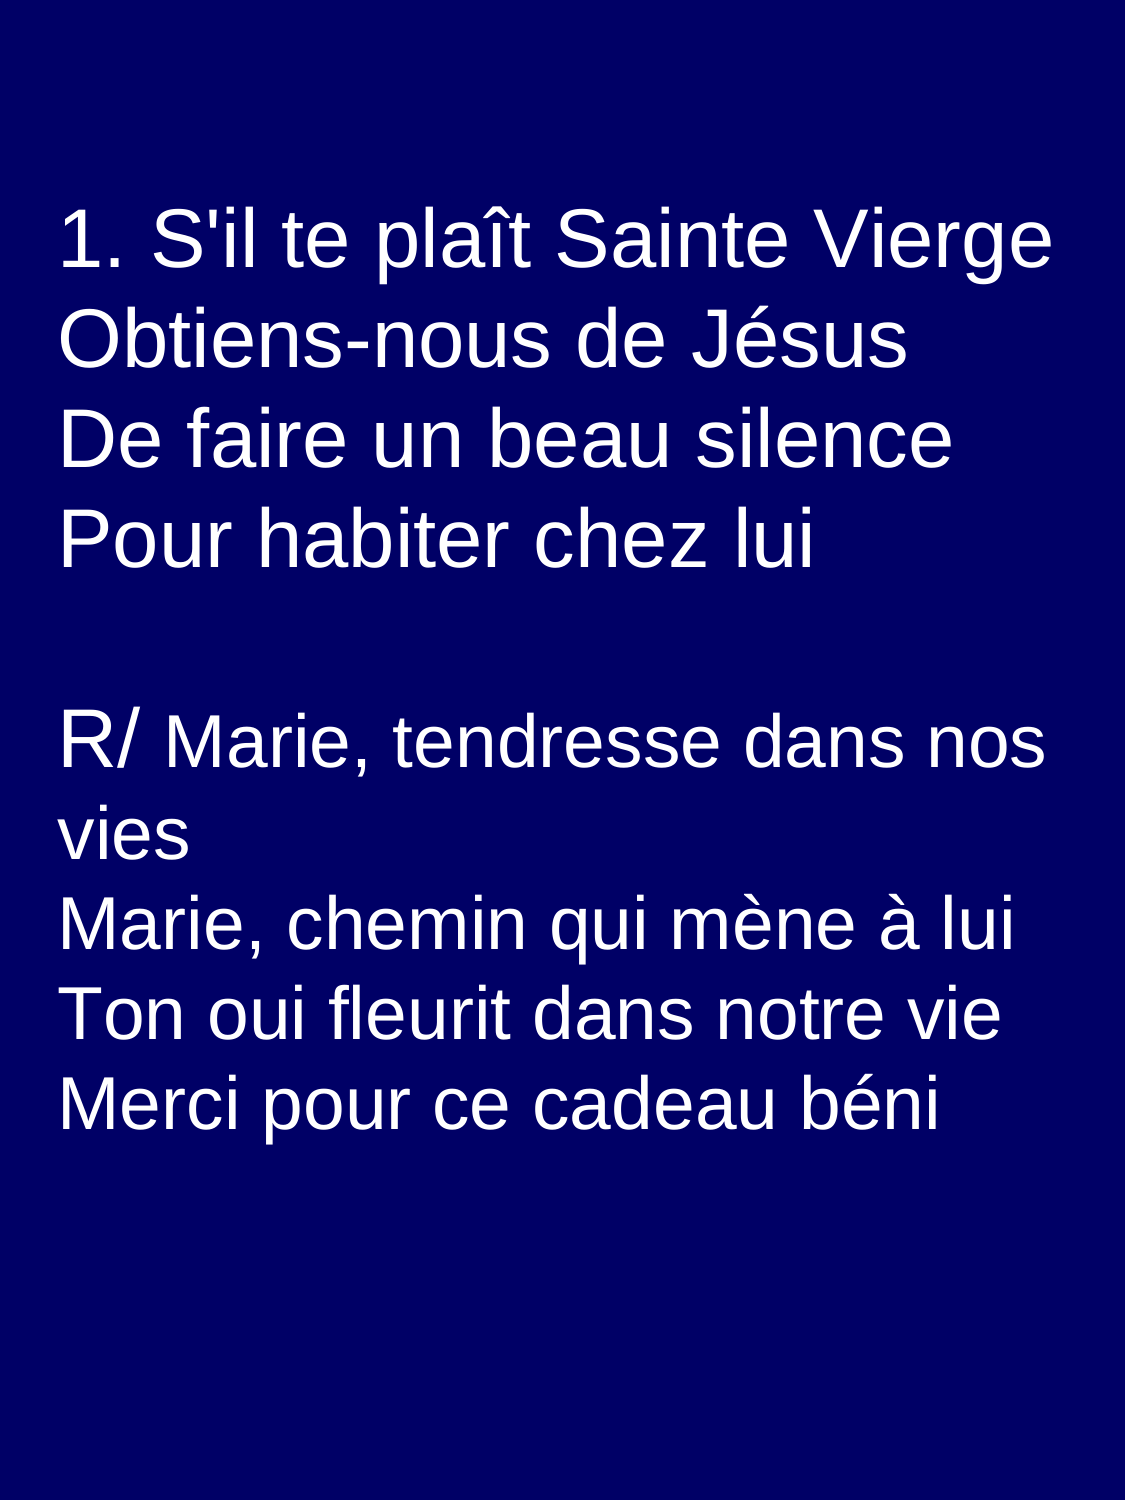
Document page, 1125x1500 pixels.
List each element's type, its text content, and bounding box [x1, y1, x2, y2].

text_box S'il te plaît Sainte Vierge Obtiens-nous de Jésus De faire un beau silence Pour habiter chez lui R/ Marie, tendresse dans nos vies Marie, chemin qui mène à lui Ton oui fleurit dans notre vie Merci pour ce cadeau béni [42, 76, 1106, 1453]
